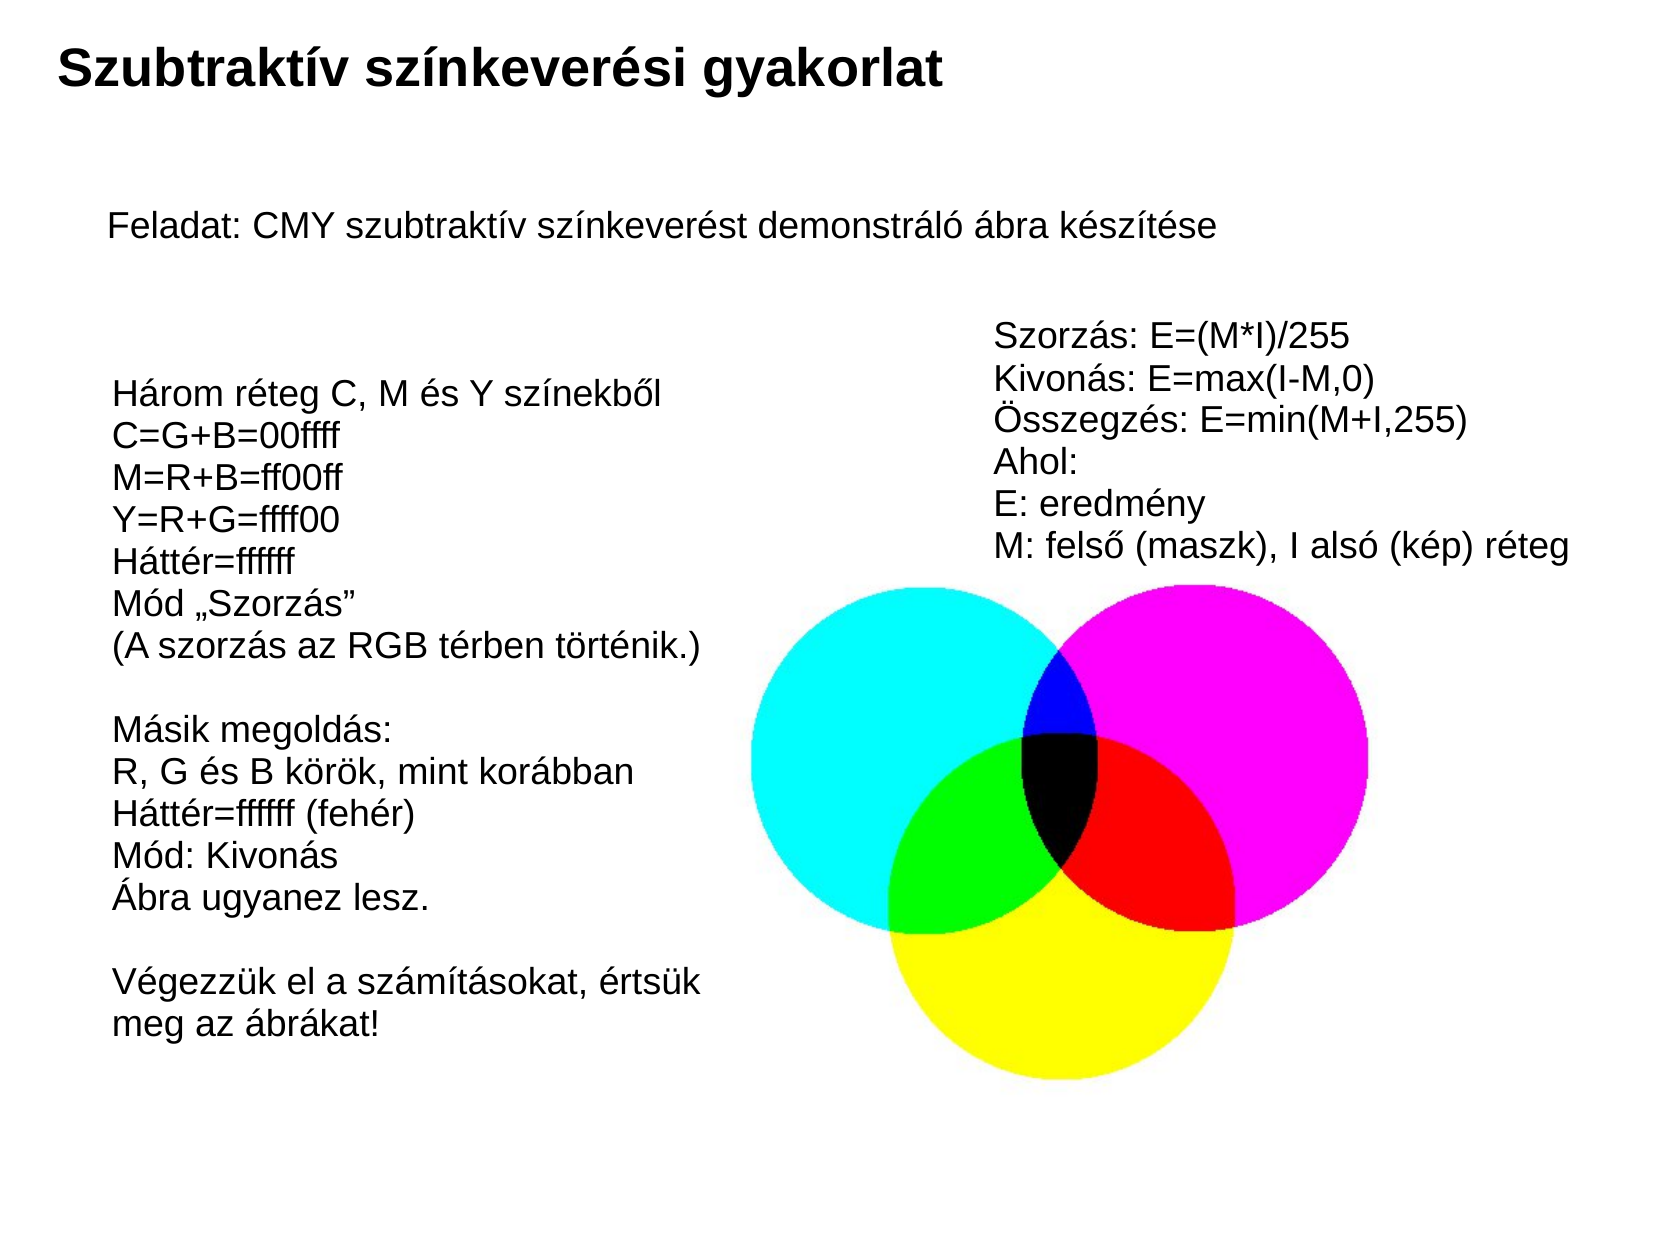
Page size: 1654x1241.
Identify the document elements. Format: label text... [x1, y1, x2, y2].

text_box Három réteg C, M és Y színekből C=G+B=00ffff M=R+B=ff00ff Y=R+G=ffff00 Háttér=ffffff Mód „Szorzás” (A szorzás az RGB térben történik.) Másik megoldás: R, G és B körök, mint korábban Háttér=ffffff (fehér) Mód: Kivonás Ábra ugyanez lesz. Végezzük el a számításokat, értsük meg az ábrákat! [97, 365, 730, 1053]
text_box Feladat: CMY szubtraktív színkeverést demonstráló ábra készítése [92, 197, 1233, 255]
text_box Szubtraktív színkeverési gyakorlat [42, 30, 1211, 107]
text_box Szorzás: E=(M*I)/255 Kivonás: E=max(I-M,0) Összegzés: E=min(M+I,255) Ahol: E: eredmény M: felső (maszk), I alsó (kép) réteg [978, 307, 1586, 575]
picture [624, 563, 1511, 1118]
